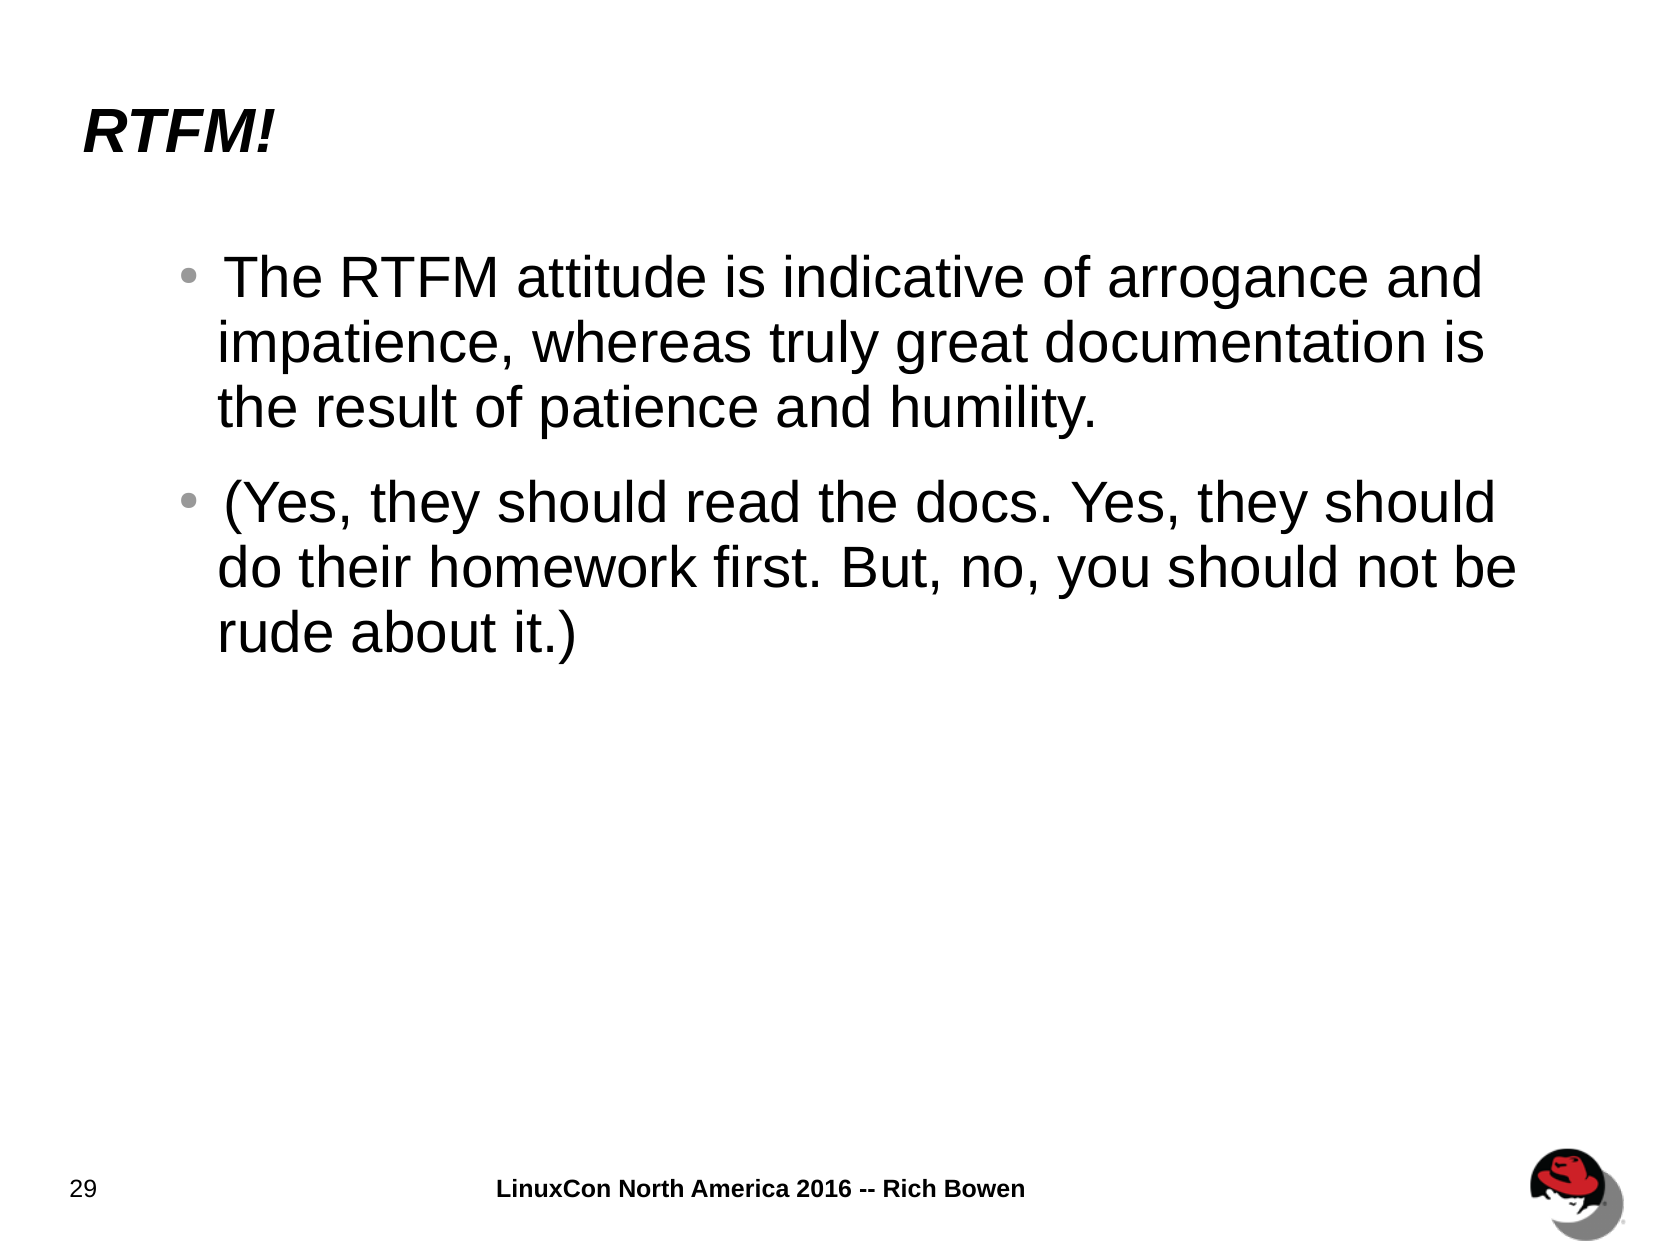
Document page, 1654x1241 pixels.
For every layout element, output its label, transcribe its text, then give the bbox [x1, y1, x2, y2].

list The RTFM attitude is indicative of arrogance and impatience, whereas truly great documentation is the result of patience and humility. (Yes, they should read the docs. Yes, they should do their homework first. But, no, you should not be rude about it.) [86, 244, 1576, 1039]
picture [1529, 1146, 1613, 1224]
title RTFM! [82, 37, 1571, 226]
